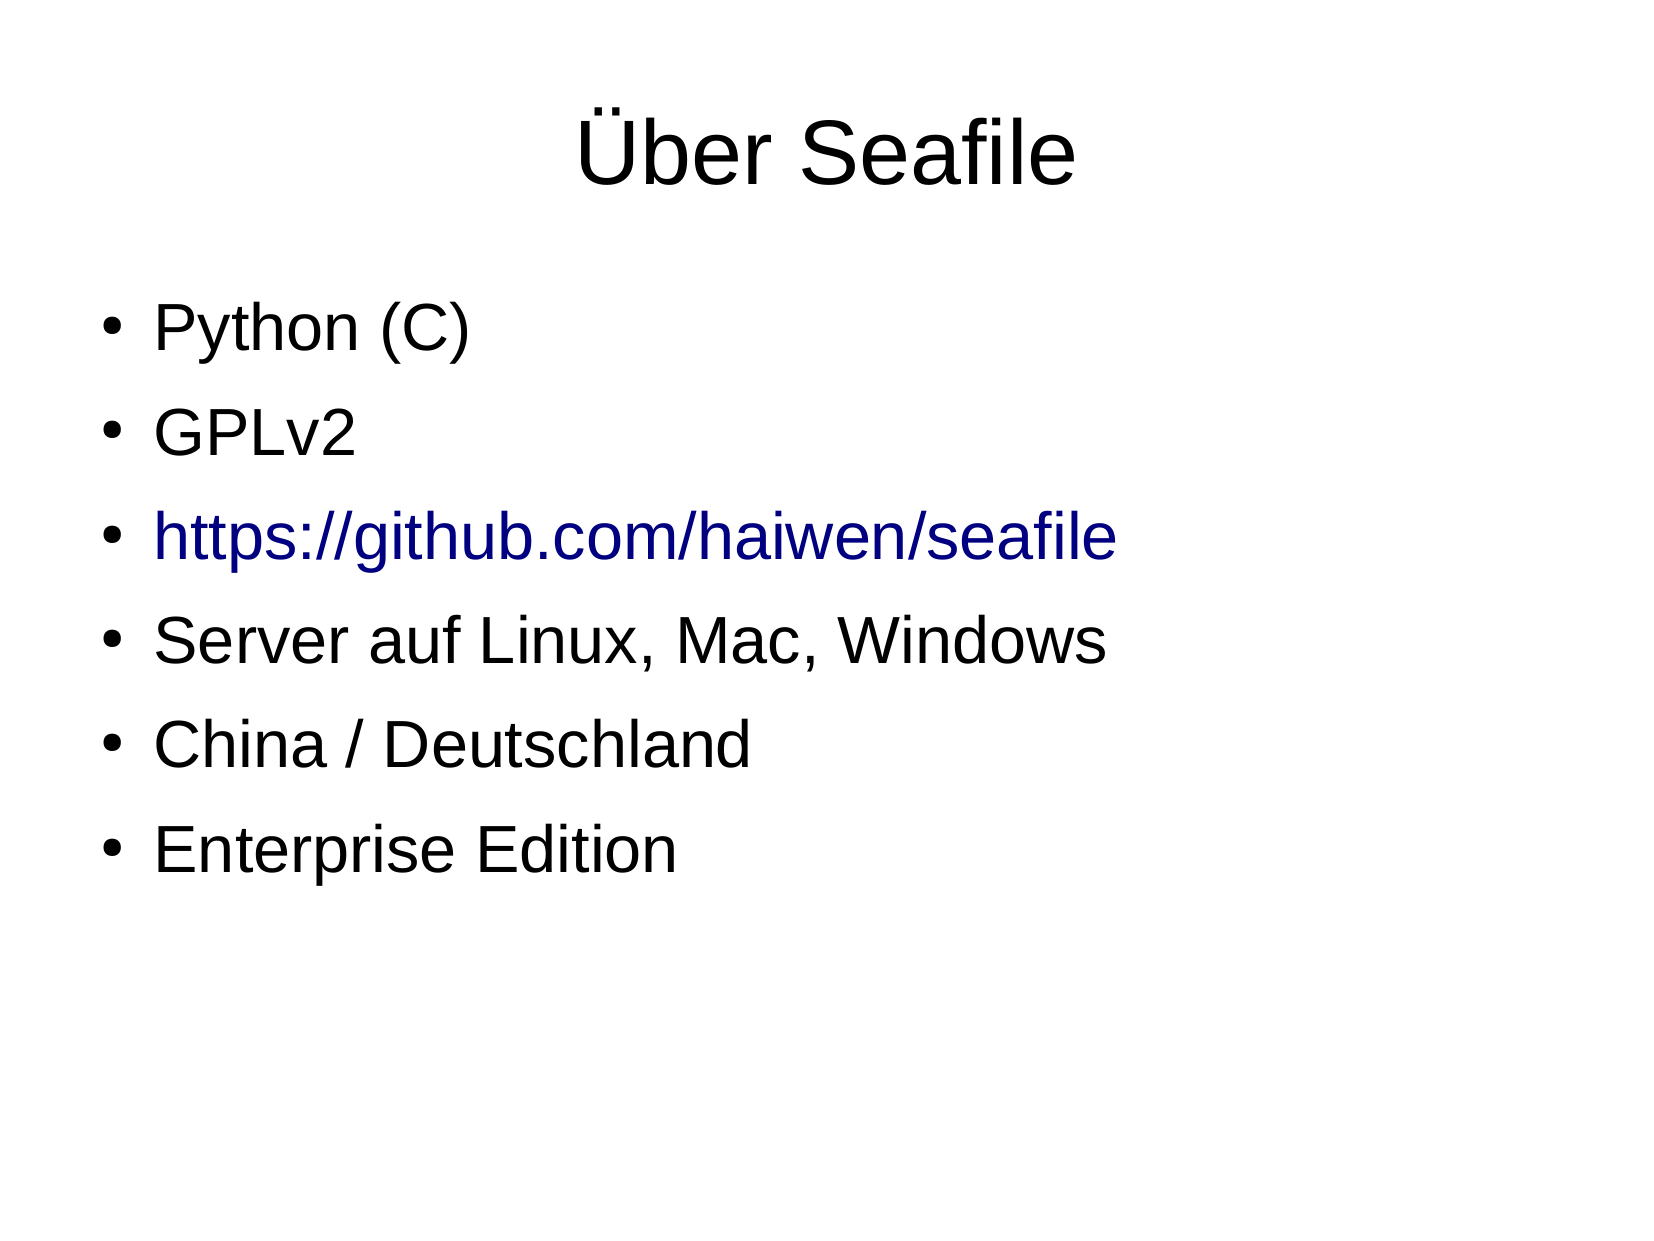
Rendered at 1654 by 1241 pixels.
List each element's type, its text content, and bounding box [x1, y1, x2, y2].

list Python (C) GPLv2 https://github.com/haiwen/seafile Server auf Linux, Mac, Windows China / Deutschland Enterprise Edition [82, 290, 1571, 1010]
title Über Seafile [82, 49, 1571, 257]
